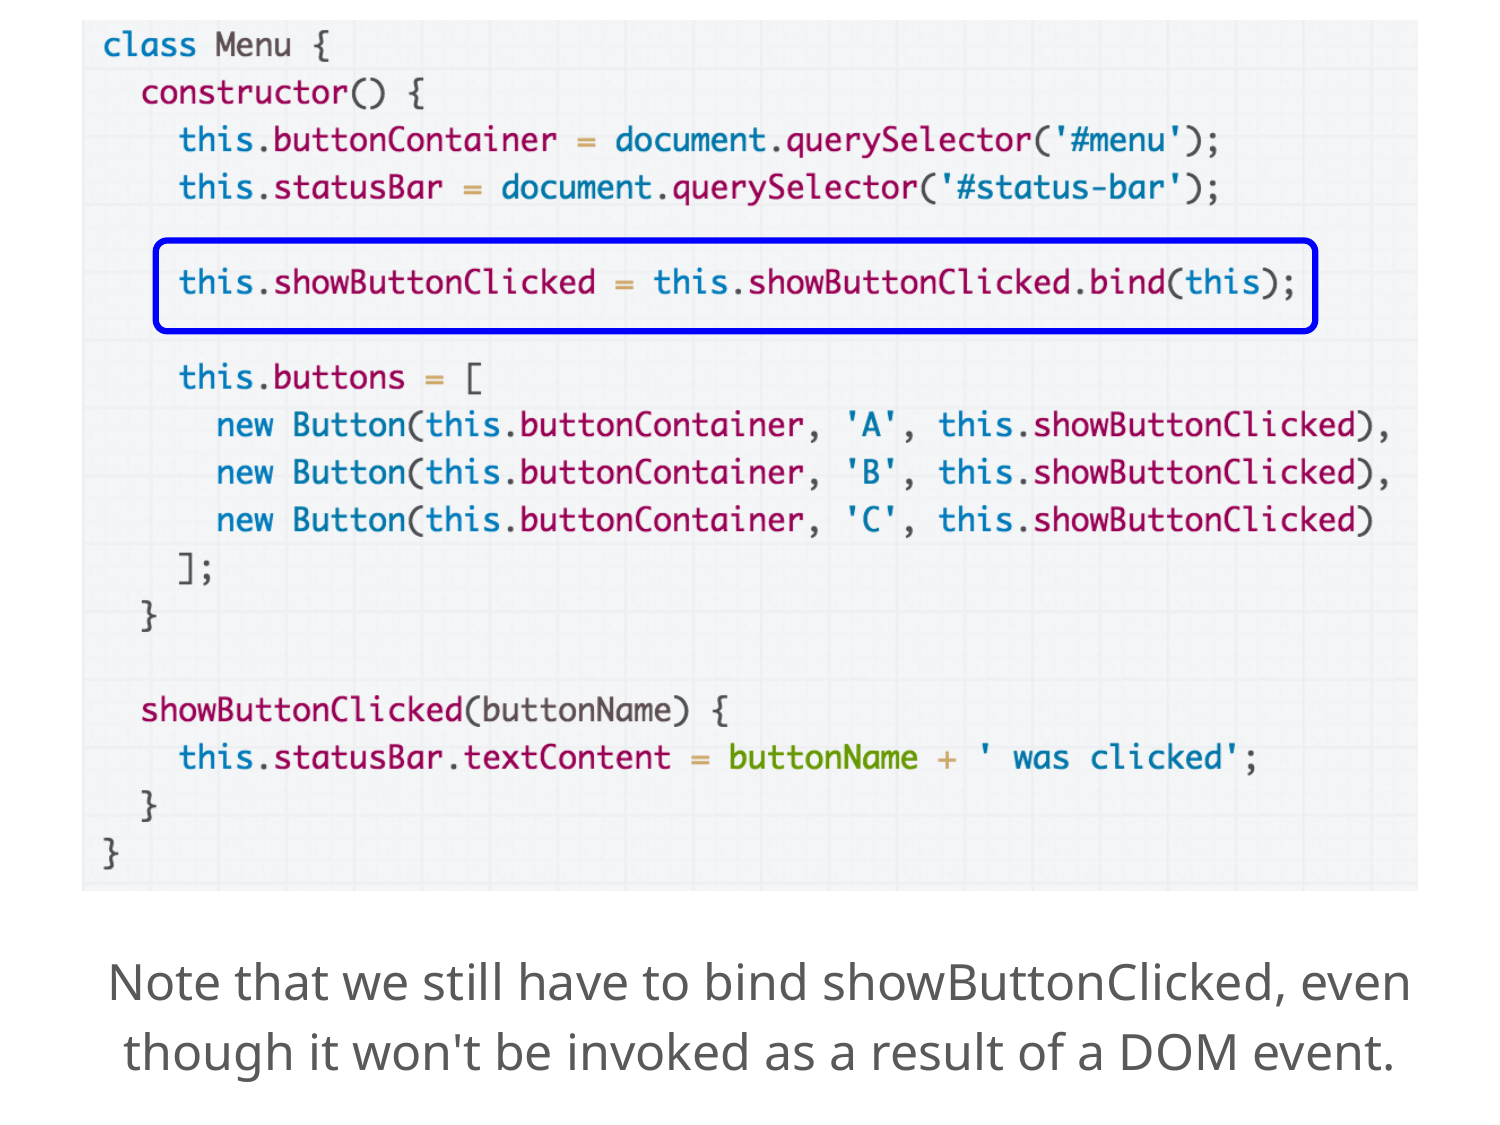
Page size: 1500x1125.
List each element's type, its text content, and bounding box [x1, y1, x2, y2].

picture [82, 20, 1418, 891]
list Note that we still have to bind showButtonClicked, even though it won't be invoked as a result of a DOM event. [59, 926, 1461, 1046]
